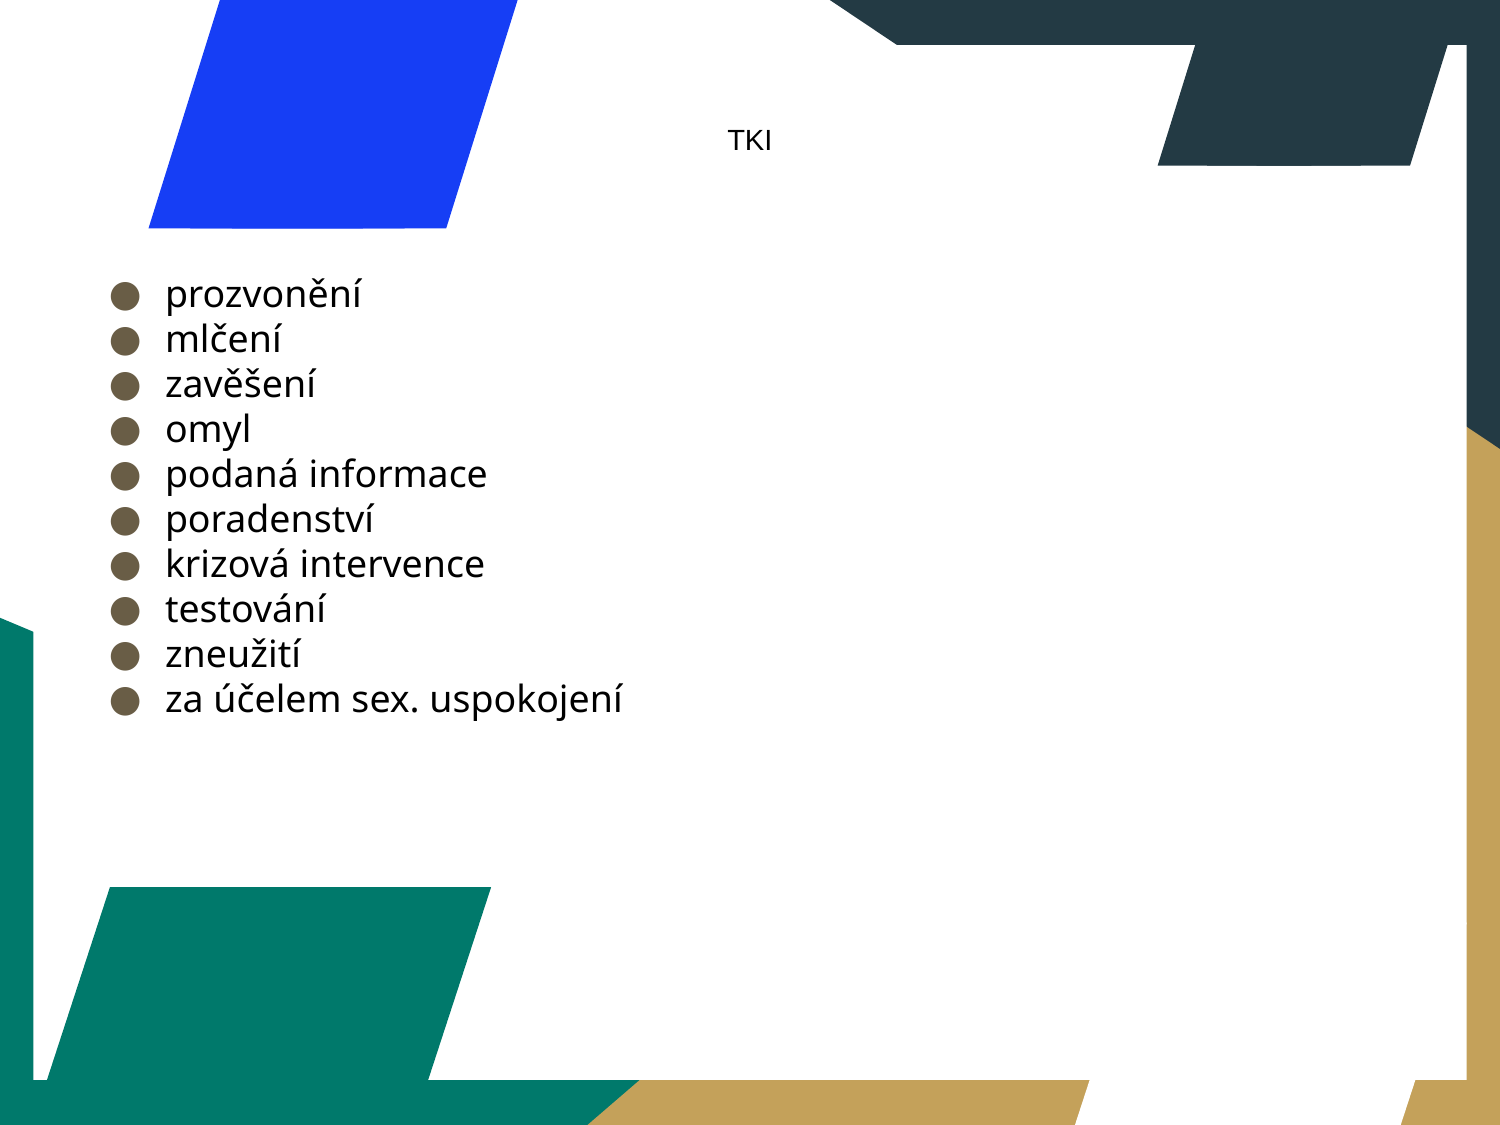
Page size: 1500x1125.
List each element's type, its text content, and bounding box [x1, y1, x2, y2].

list prozvonění mlčení zavěšení omyl podaná informace poradenství krizová intervence testování zneužití za účelem sex. uspokojení [75, 262, 1425, 1005]
title TKI [75, 45, 1425, 233]
